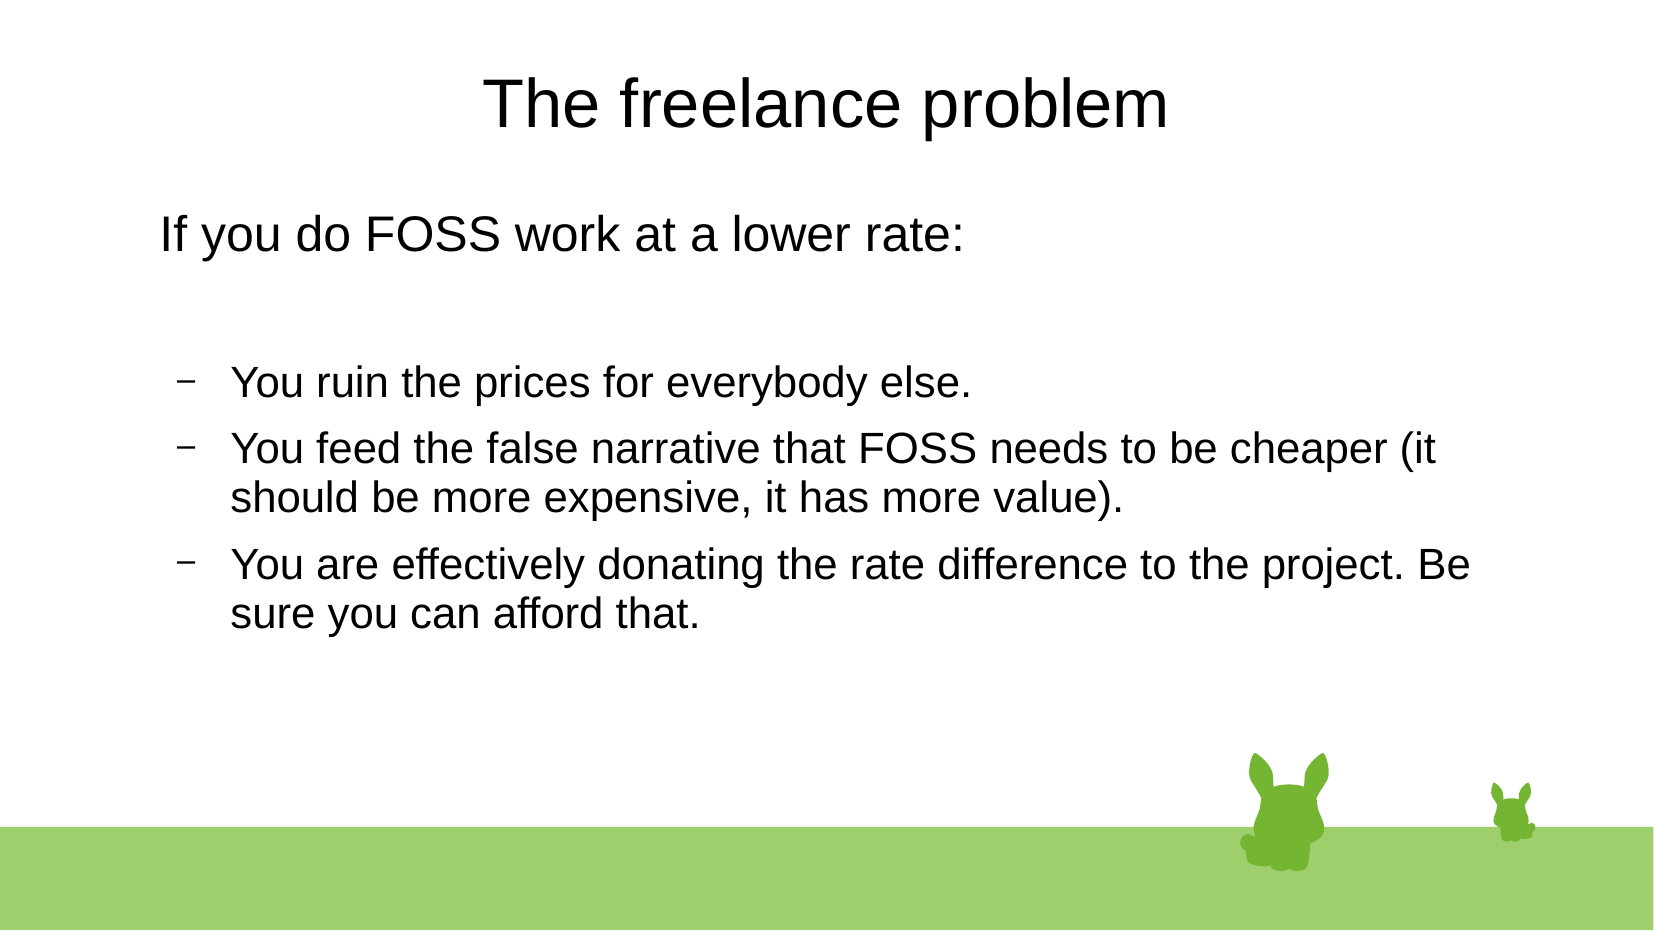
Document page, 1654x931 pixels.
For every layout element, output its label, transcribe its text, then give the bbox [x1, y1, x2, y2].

list If you do FOSS work at a lower rate: You ruin the prices for everybody else. You feed the false narrative that FOSS needs to be cheaper (it should be more expensive, it has more value). You are effectively donating the rate difference to the project. Be sure you can afford that. [88, 206, 1565, 739]
title The freelance problem [88, 29, 1565, 178]
